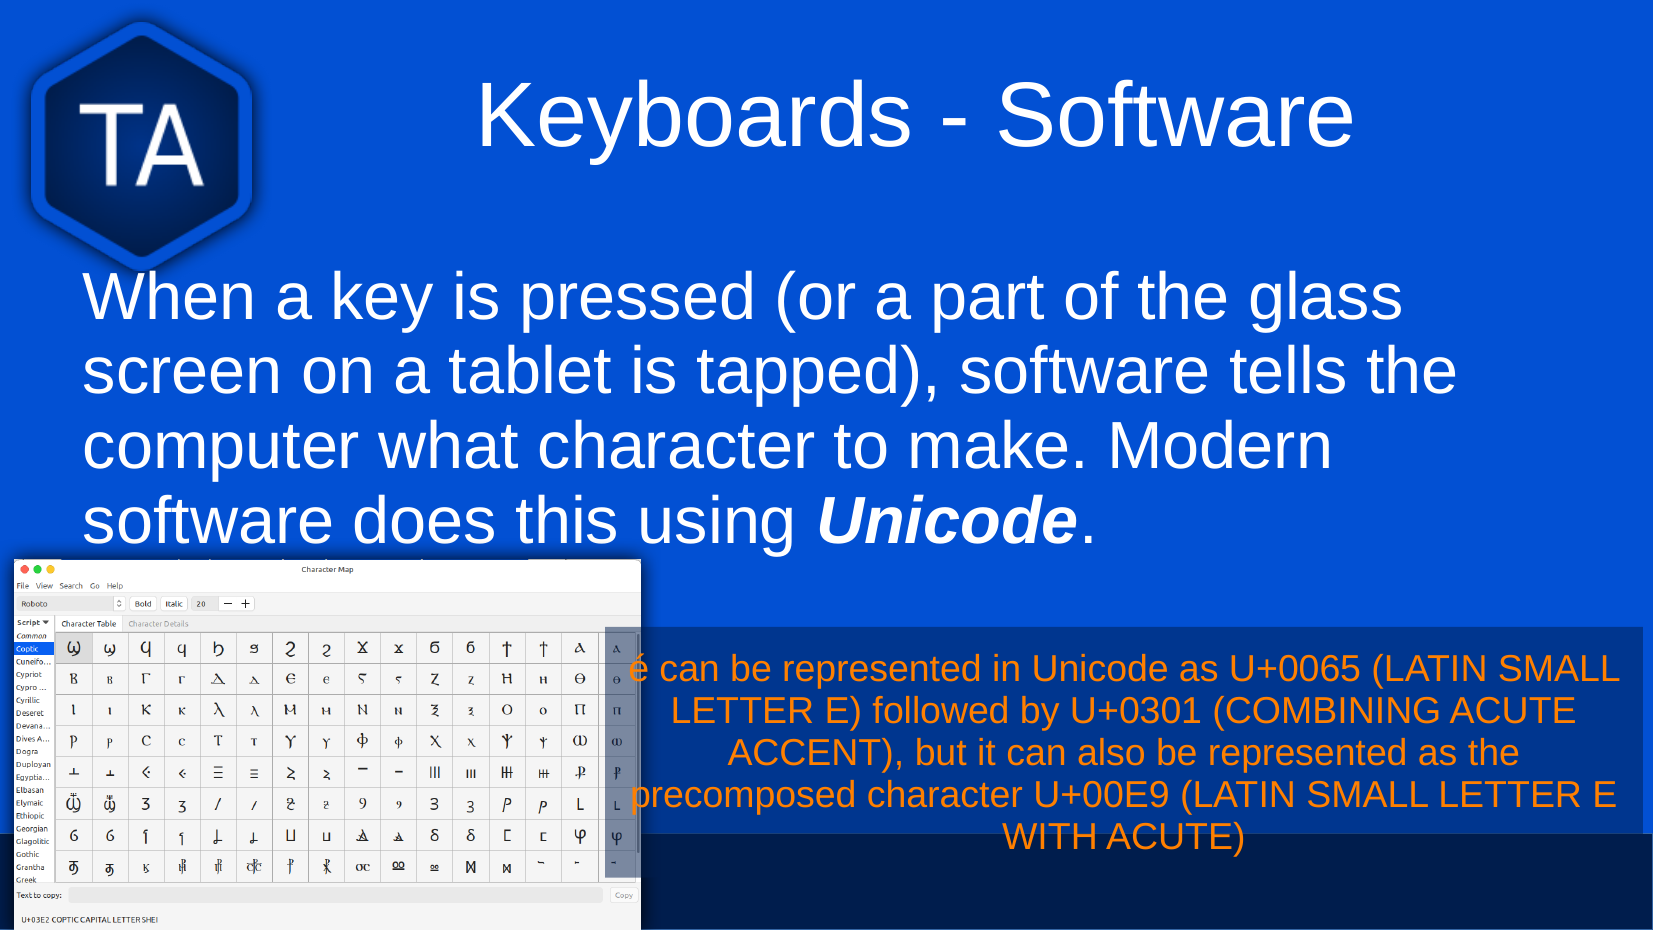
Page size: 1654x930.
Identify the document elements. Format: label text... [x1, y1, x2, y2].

picture [14, 559, 641, 930]
picture [31, 22, 252, 271]
text_box é can be represented in Unicode as U+0065 (LATIN SMALL LETTER E) followed by U+0301 (COMBINING ACUTE ACCENT), but it can also be represented as the precomposed character U+00E9 (LATIN SMALL LETTER E WITH ACUTE) [605, 626, 1643, 878]
list When a key is pressed (or a part of the glass screen on a tablet is tapped), software tells the computer what character to make. Modern software does this using Unicode. [82, 258, 1571, 626]
title Keyboards - Software [263, 37, 1571, 193]
